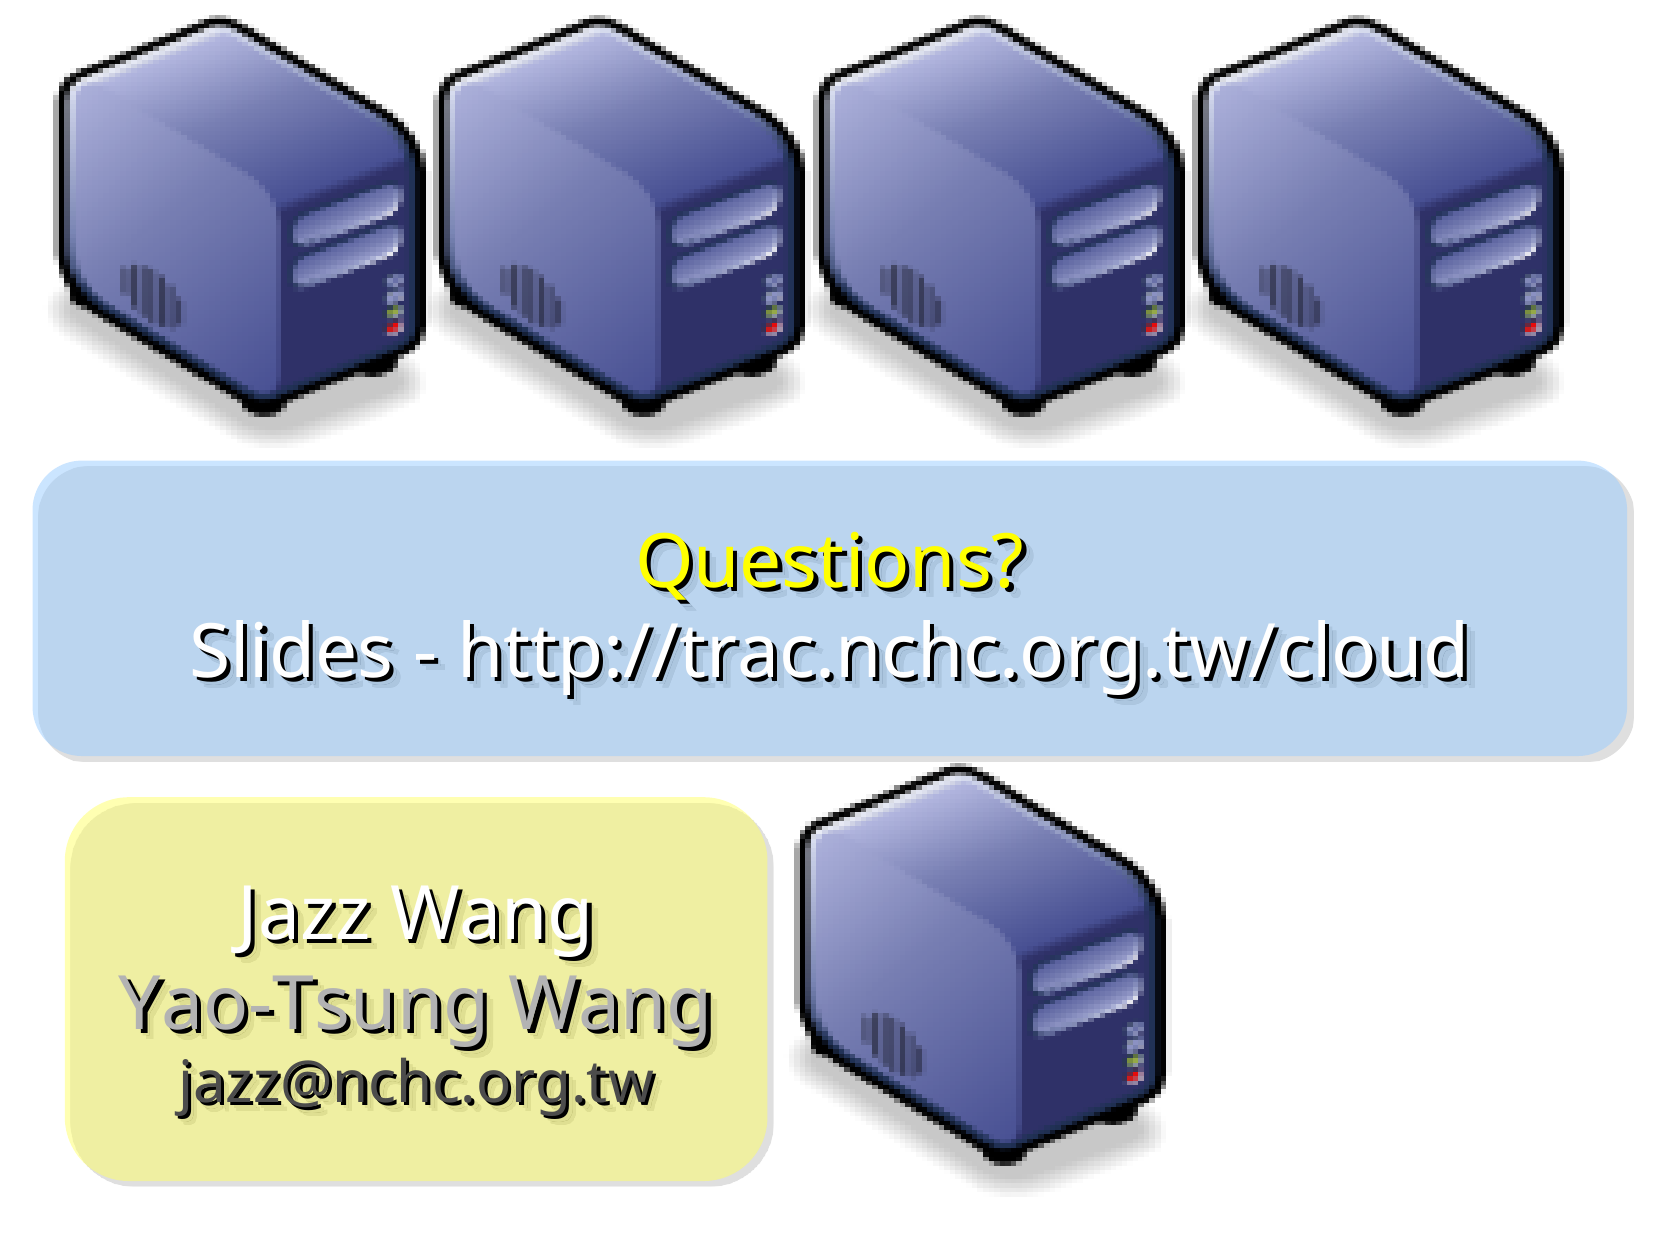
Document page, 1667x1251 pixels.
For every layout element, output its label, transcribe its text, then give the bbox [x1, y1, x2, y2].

text_box Jazz Wang Yao-Tsung Wang jazz@nchc.org.tw [64, 797, 767, 1182]
text_box Questions? Slides - http://trac.nchc.org.tw/cloud [32, 460, 1628, 757]
picture [26, 2, 1609, 502]
picture [767, 750, 1211, 1251]
